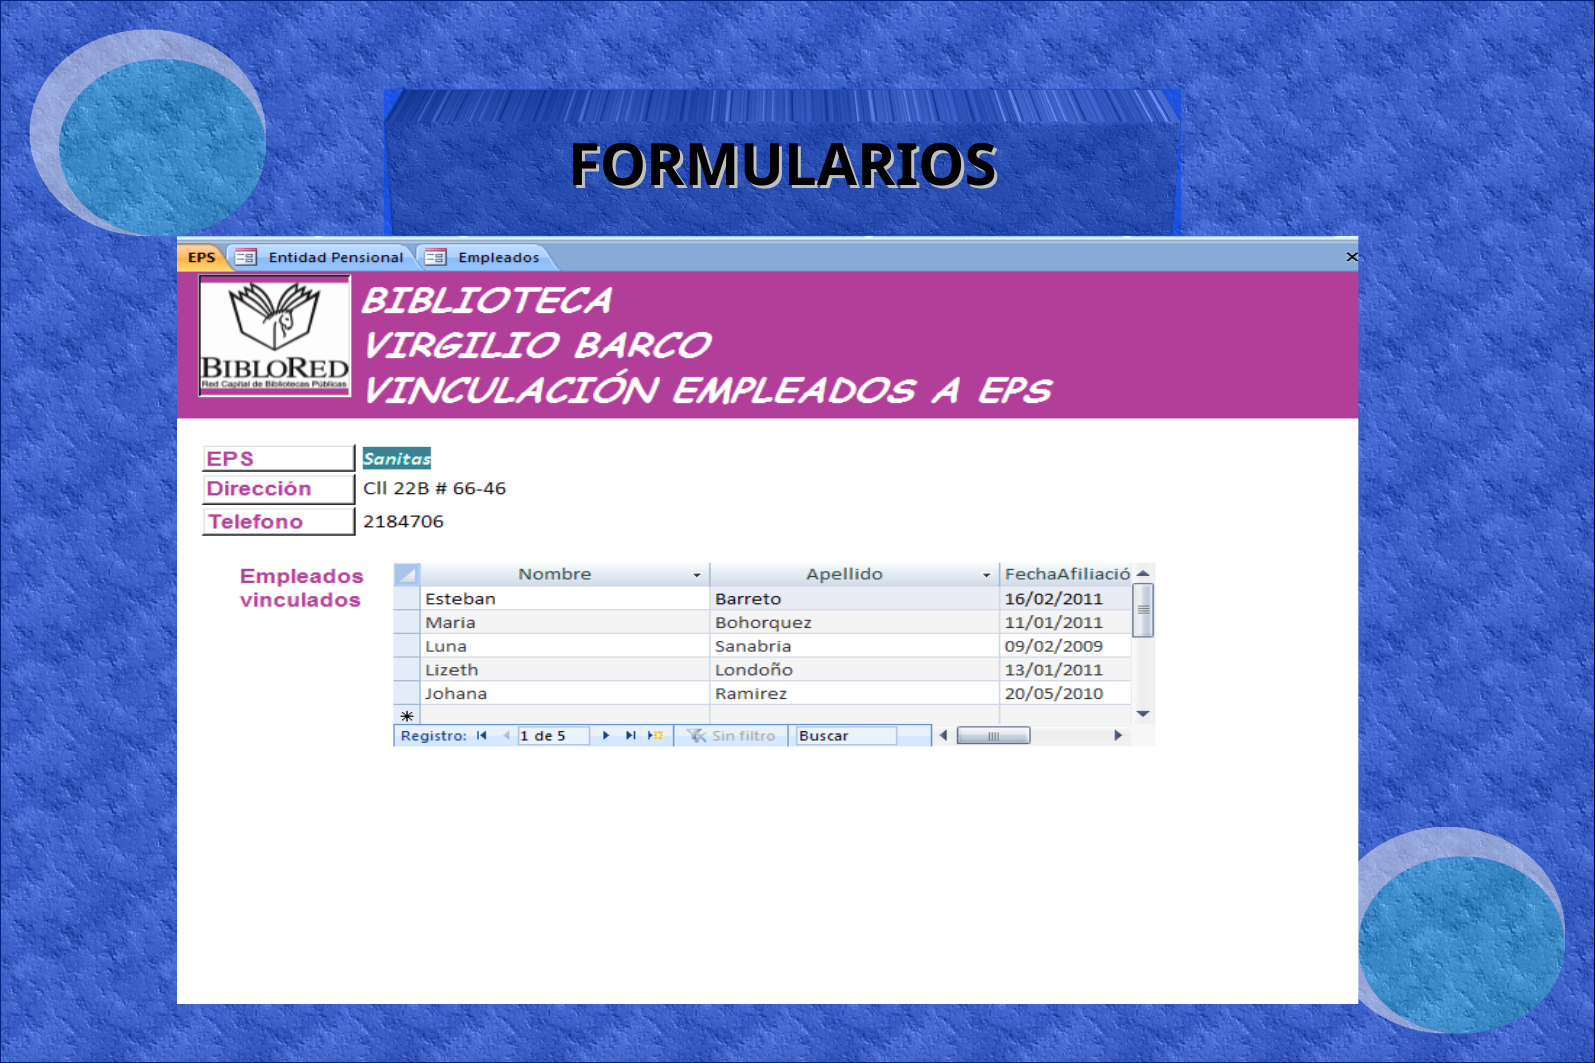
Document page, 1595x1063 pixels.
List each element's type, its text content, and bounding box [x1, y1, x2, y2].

picture [59, 59, 1565, 1034]
text_box FORMULARIOS [383, 88, 1182, 236]
